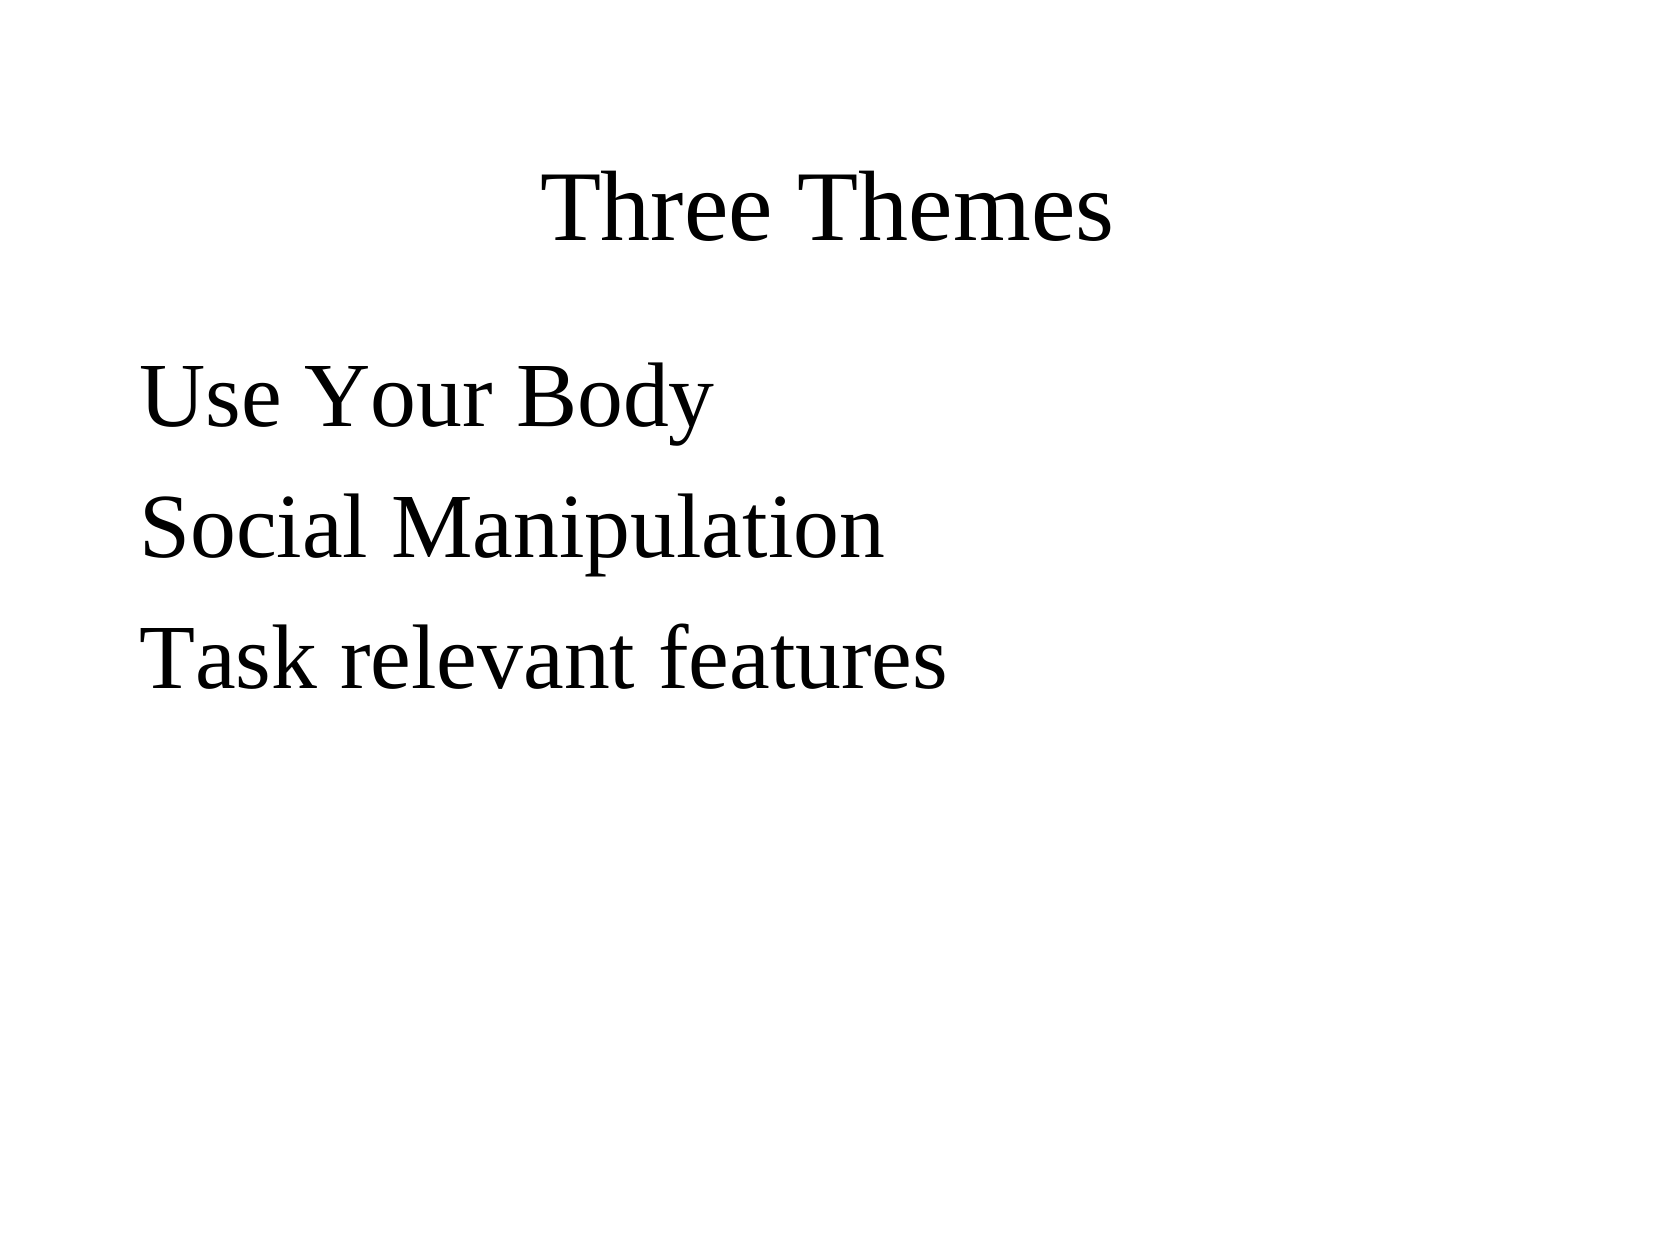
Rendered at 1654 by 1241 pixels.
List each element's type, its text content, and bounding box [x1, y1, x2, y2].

title Three Themes [121, 102, 1534, 311]
list Use Your Body Social Manipulation Task relevant features [121, 344, 1534, 1127]
